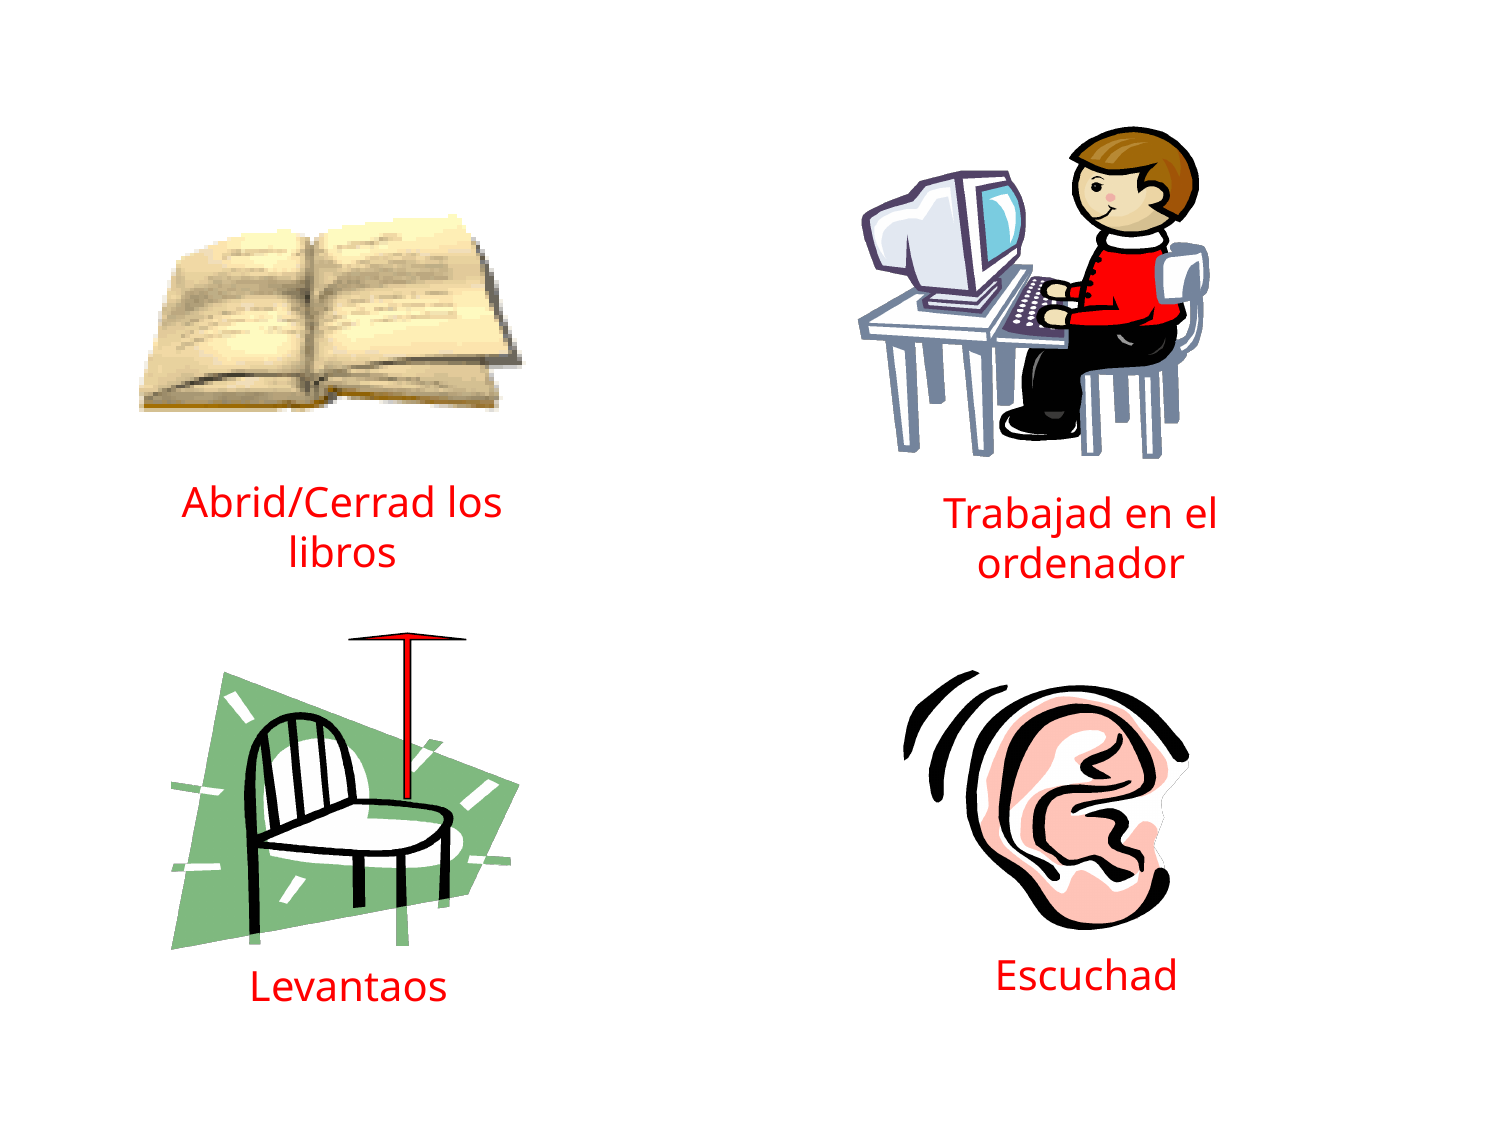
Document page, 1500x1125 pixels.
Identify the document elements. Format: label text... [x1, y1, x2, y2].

text_box Trabajad en el ordenador [868, 479, 1294, 595]
picture [903, 668, 1192, 932]
picture [112, 125, 536, 420]
picture [171, 668, 526, 952]
text_box Escuchad [891, 940, 1282, 1006]
text_box Abrid/Cerrad los libros [123, 467, 561, 584]
text_box Levantaos [147, 952, 550, 1018]
picture [856, 125, 1211, 460]
text_box [348, 633, 467, 799]
